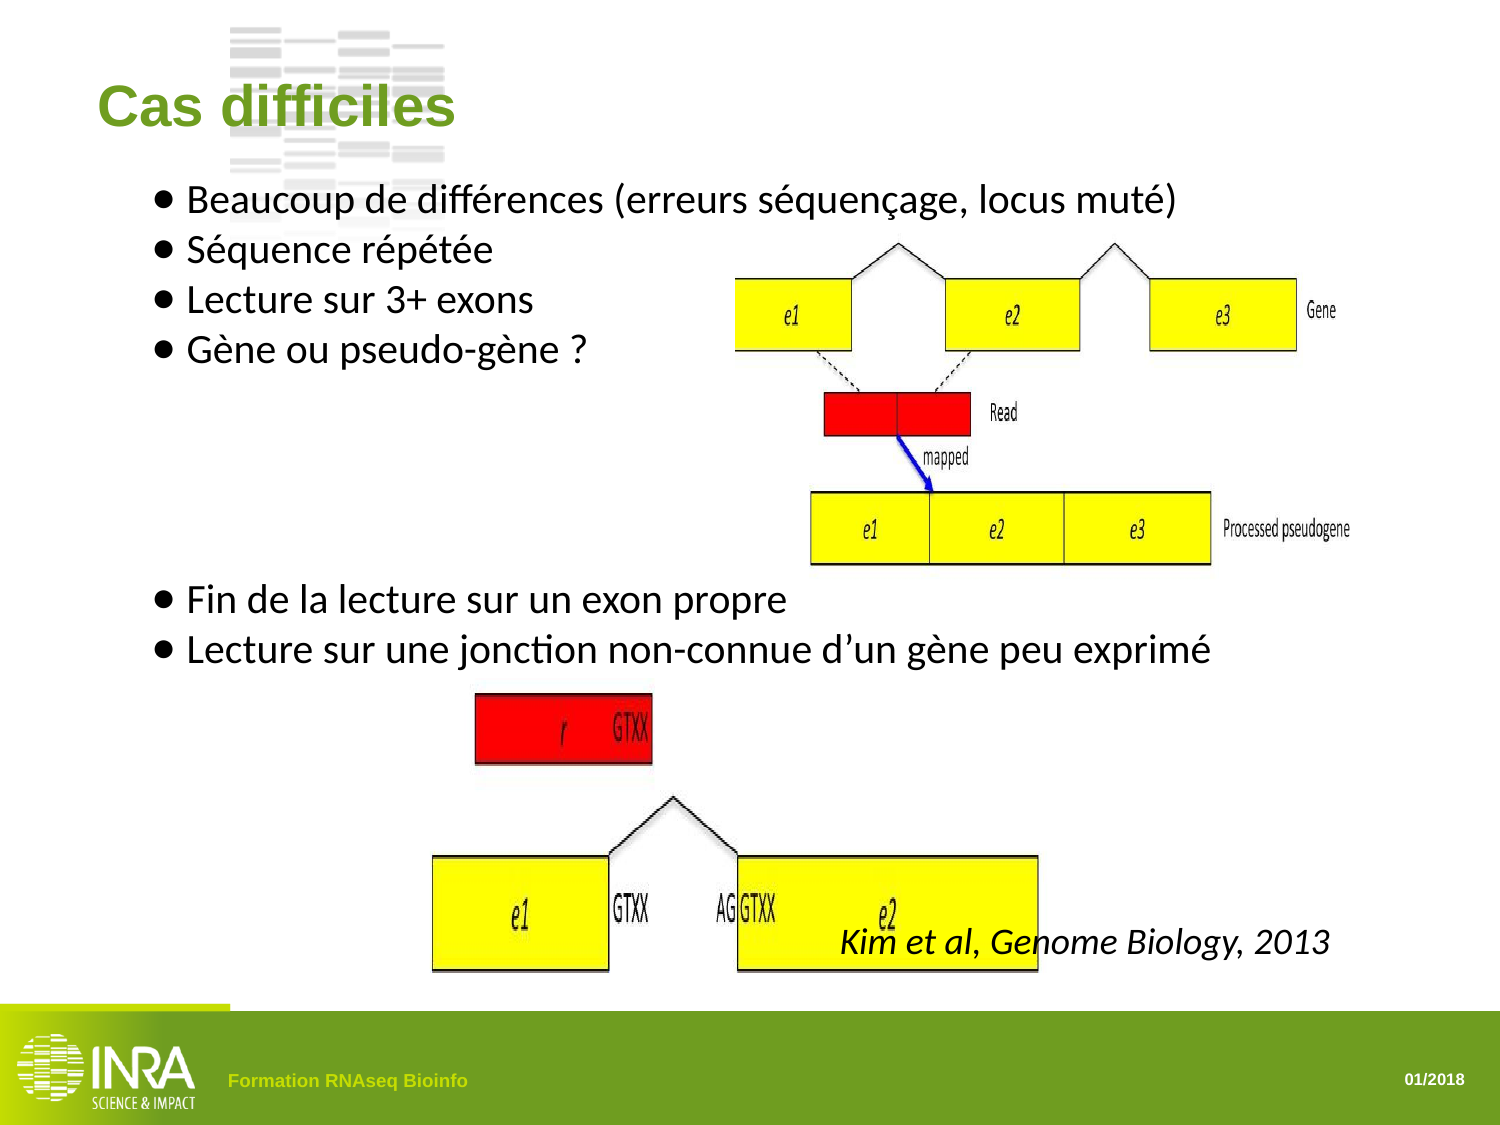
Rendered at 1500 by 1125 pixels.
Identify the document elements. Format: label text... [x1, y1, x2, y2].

text_box Cas difficiles [82, 60, 1193, 175]
picture [17, 1034, 195, 1109]
picture [408, 959, 825, 991]
picture [230, 7, 445, 60]
picture [735, 233, 1365, 586]
text_box Kim et al, Genome Biology, 2013 [825, 909, 1486, 1038]
text_box Beaucoup de différences (erreurs séquençage, locus muté) Séquence répétée Lecture sur 3+ exons Gène ou pseudo-gène ? Fin de la lecture sur un exon propre Lecture sur une jonction non-connue d’un gène peu exprimé [136, 164, 1462, 959]
